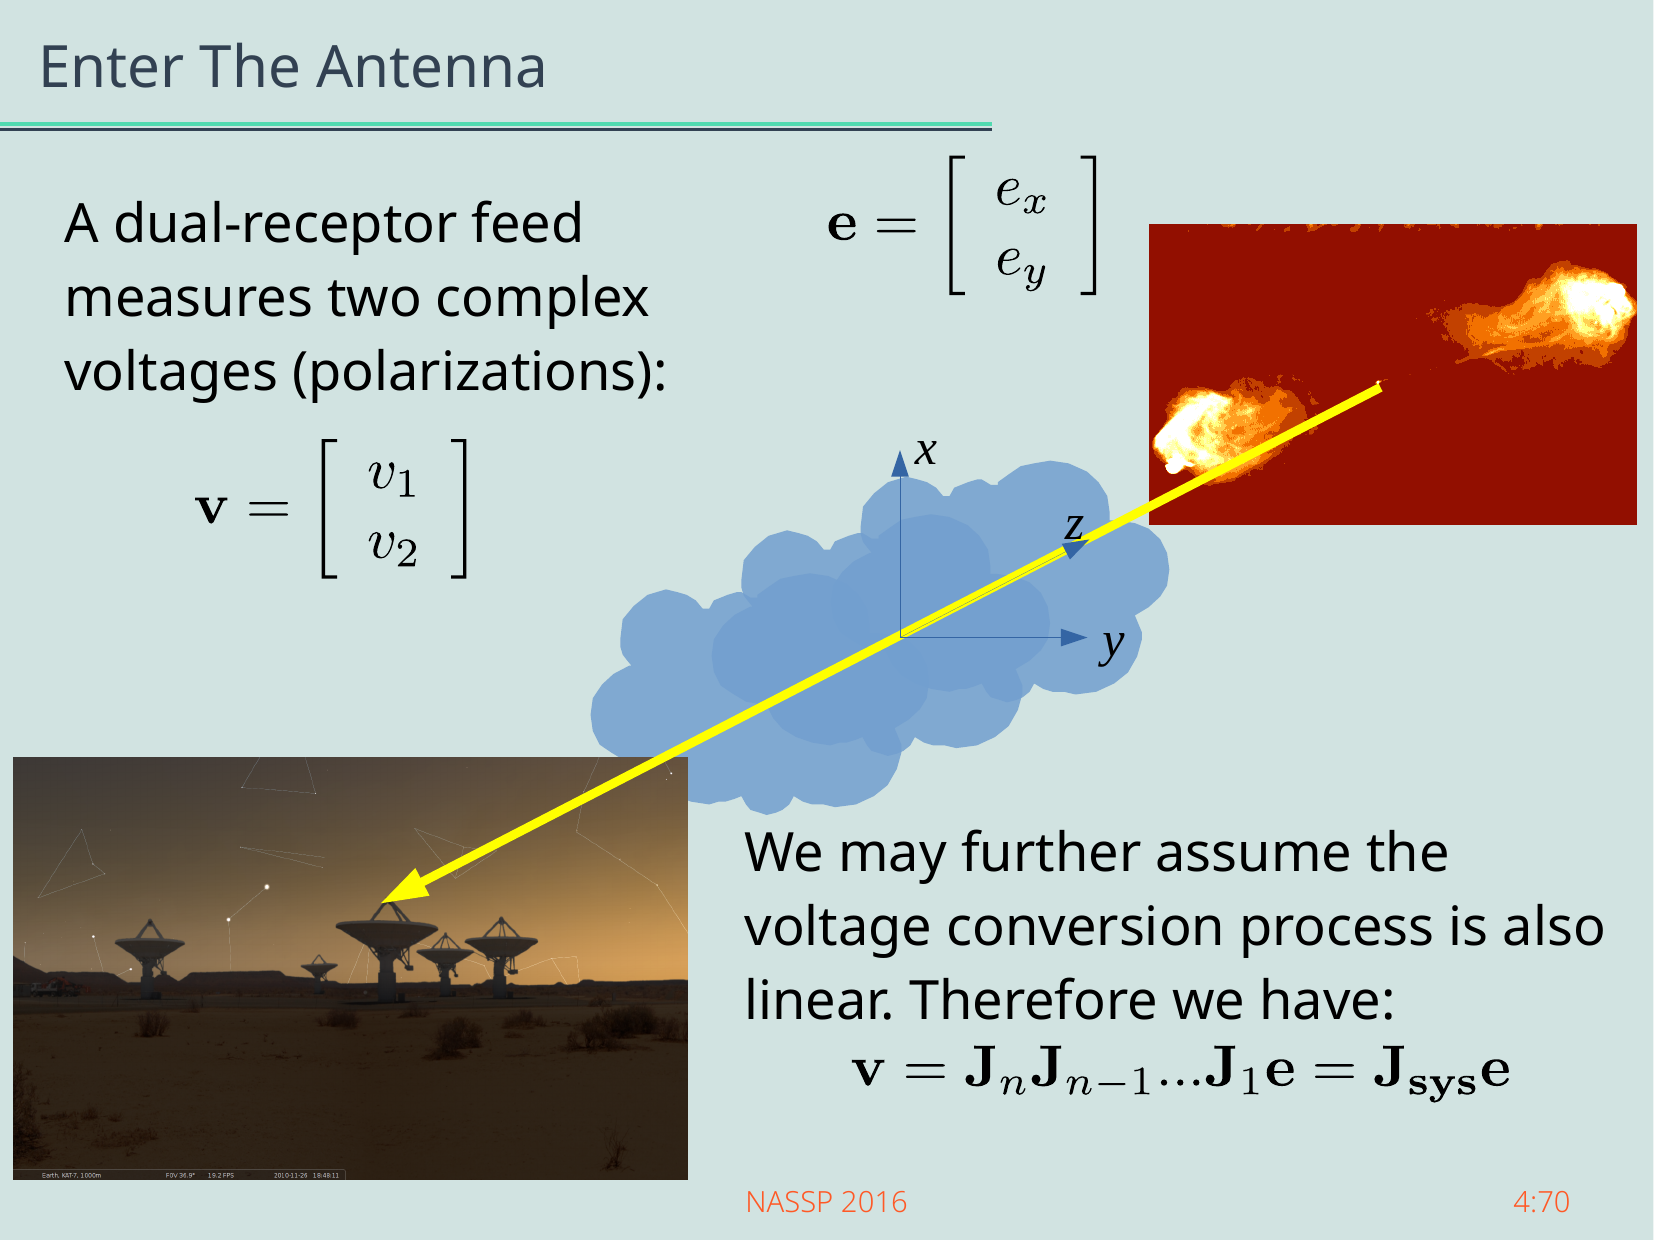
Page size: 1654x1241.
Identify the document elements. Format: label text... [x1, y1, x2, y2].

text_box [909, 522, 1170, 637]
picture [13, 757, 688, 1180]
text_box [677, 638, 1124, 806]
text_box A dual-receptor feed measures two complex voltages (polarizations): [49, 177, 763, 505]
text_box [901, 460, 1102, 629]
text_box [850, 1045, 1511, 1103]
text_box We may further assume the voltage conversion process is also linear. Therefore we have: [729, 806, 1630, 1134]
text_box y [1087, 604, 1163, 676]
text_box [826, 155, 1111, 296]
text_box x [900, 412, 976, 488]
text_box Enter The Antenna [23, 17, 1323, 103]
picture [1149, 224, 1637, 526]
text_box [193, 439, 482, 579]
text_box z [1050, 487, 1126, 559]
text_box [590, 478, 900, 757]
